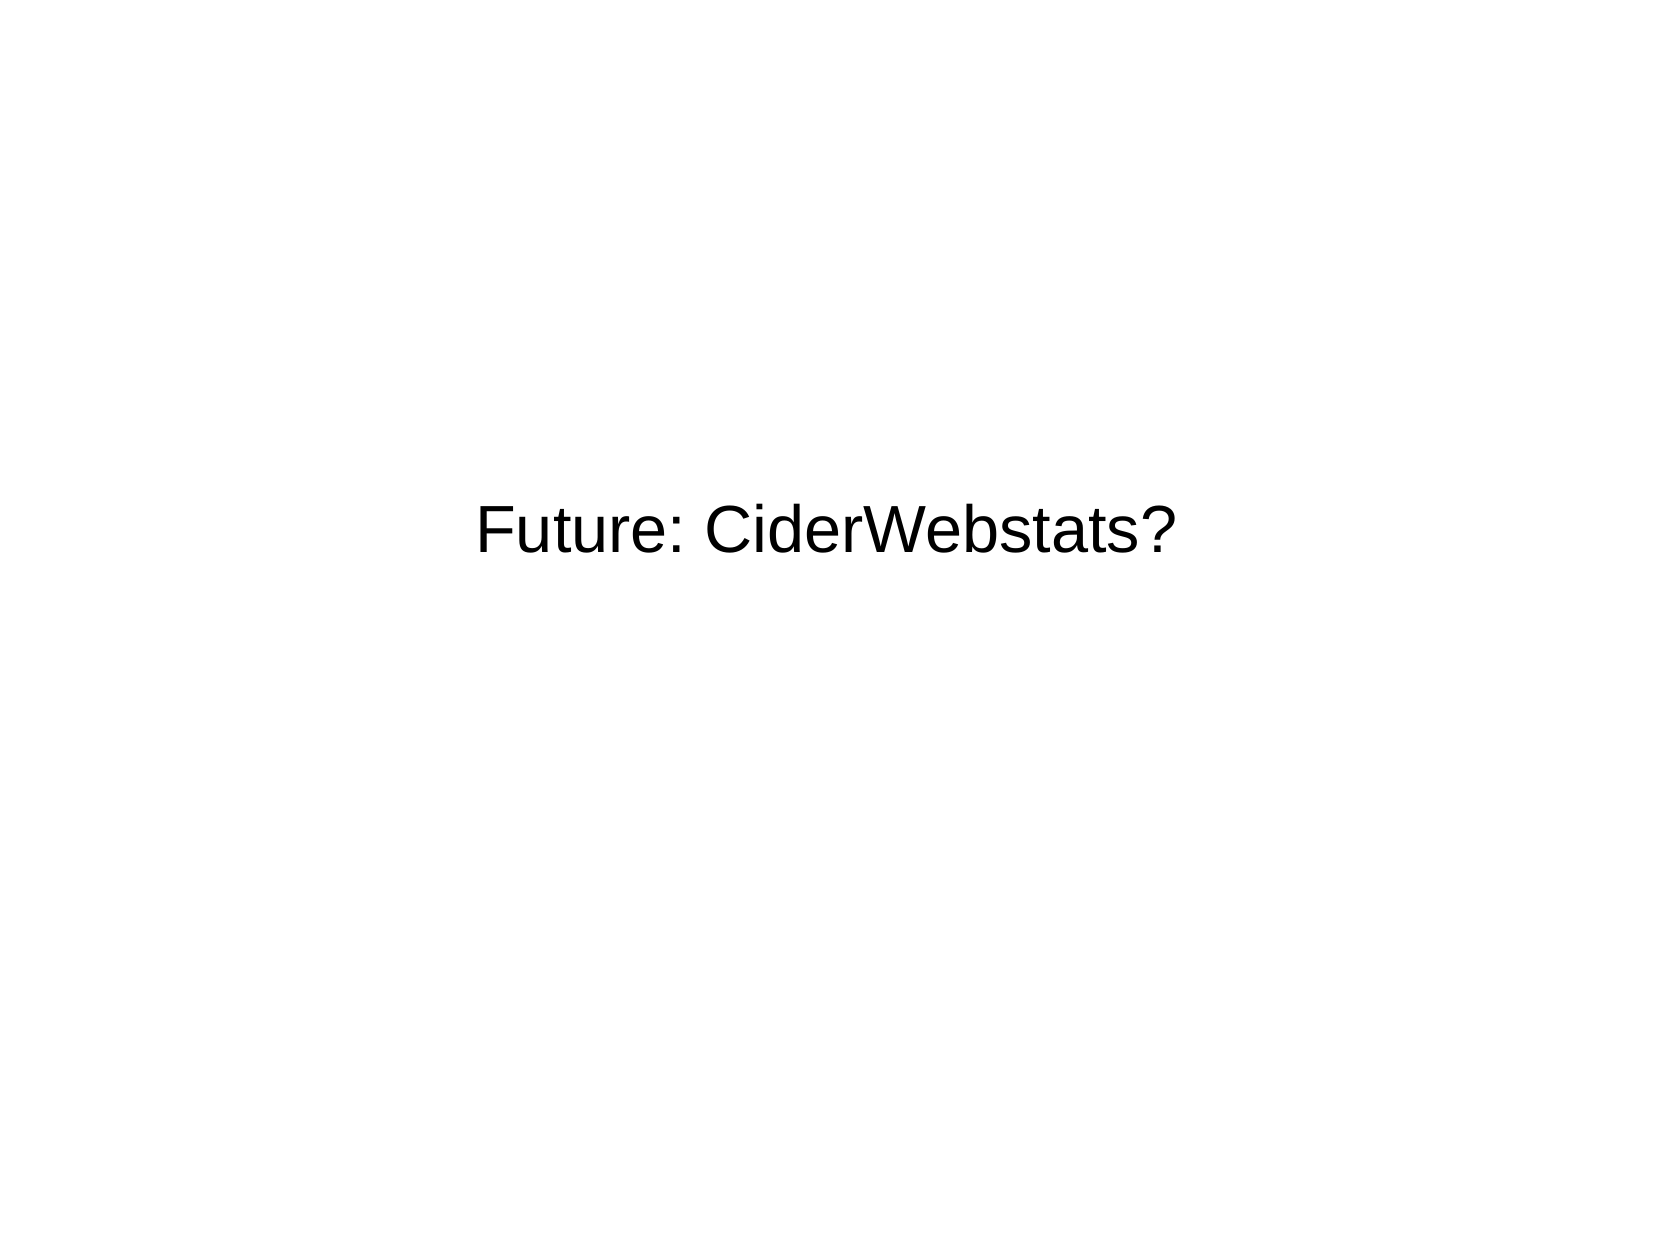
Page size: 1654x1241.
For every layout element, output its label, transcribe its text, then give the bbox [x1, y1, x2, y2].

subtitle Future: CiderWebstats? [82, 49, 1571, 1010]
